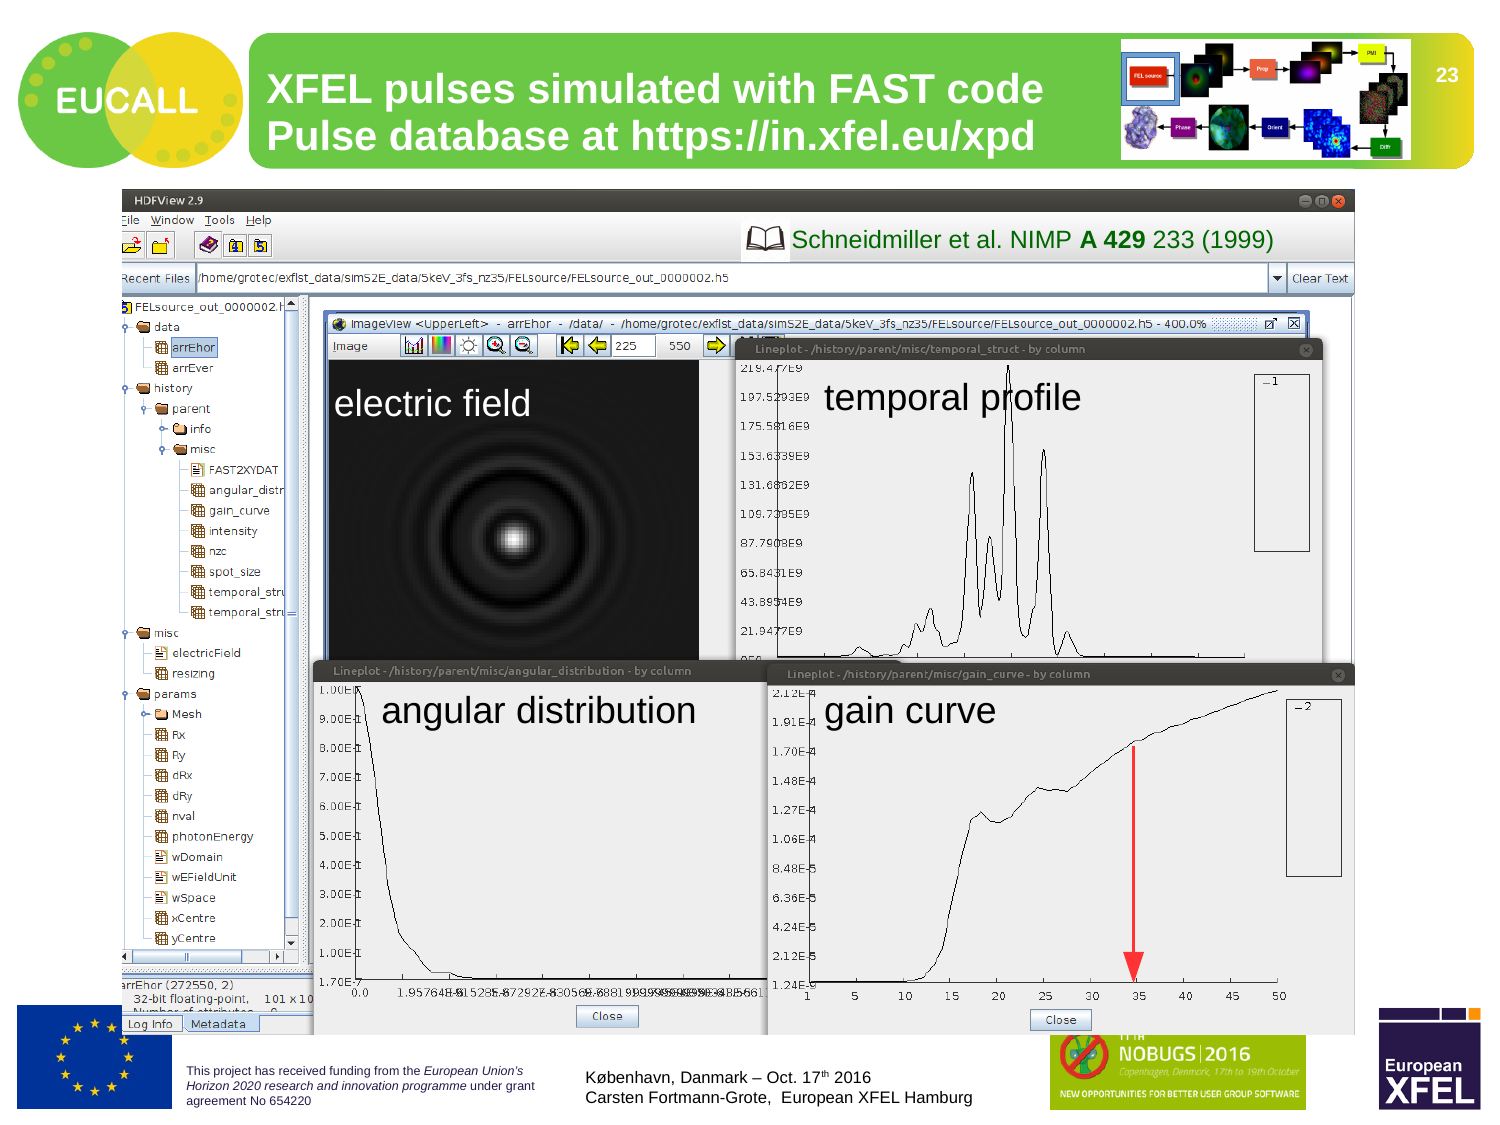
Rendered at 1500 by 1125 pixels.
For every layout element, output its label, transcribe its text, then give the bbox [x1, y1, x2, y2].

text_box angular distribution [366, 682, 712, 739]
picture [1376, 1005, 1483, 1112]
text_box electric field [319, 375, 547, 432]
picture [18, 32, 243, 168]
text_box temporal profile [809, 369, 1097, 426]
picture [1121, 39, 1411, 160]
text_box Schneidmiller et al. NIMP A 429 233 (1999) [790, 218, 1296, 262]
picture [1127, 58, 1174, 100]
text_box gain curve [809, 682, 1012, 739]
picture [17, 189, 1355, 1110]
title XFEL pulses simulated with FAST code Pulse database at https://in.xfel.eu/xpd [266, 54, 1069, 160]
text_box [1121, 52, 1180, 106]
